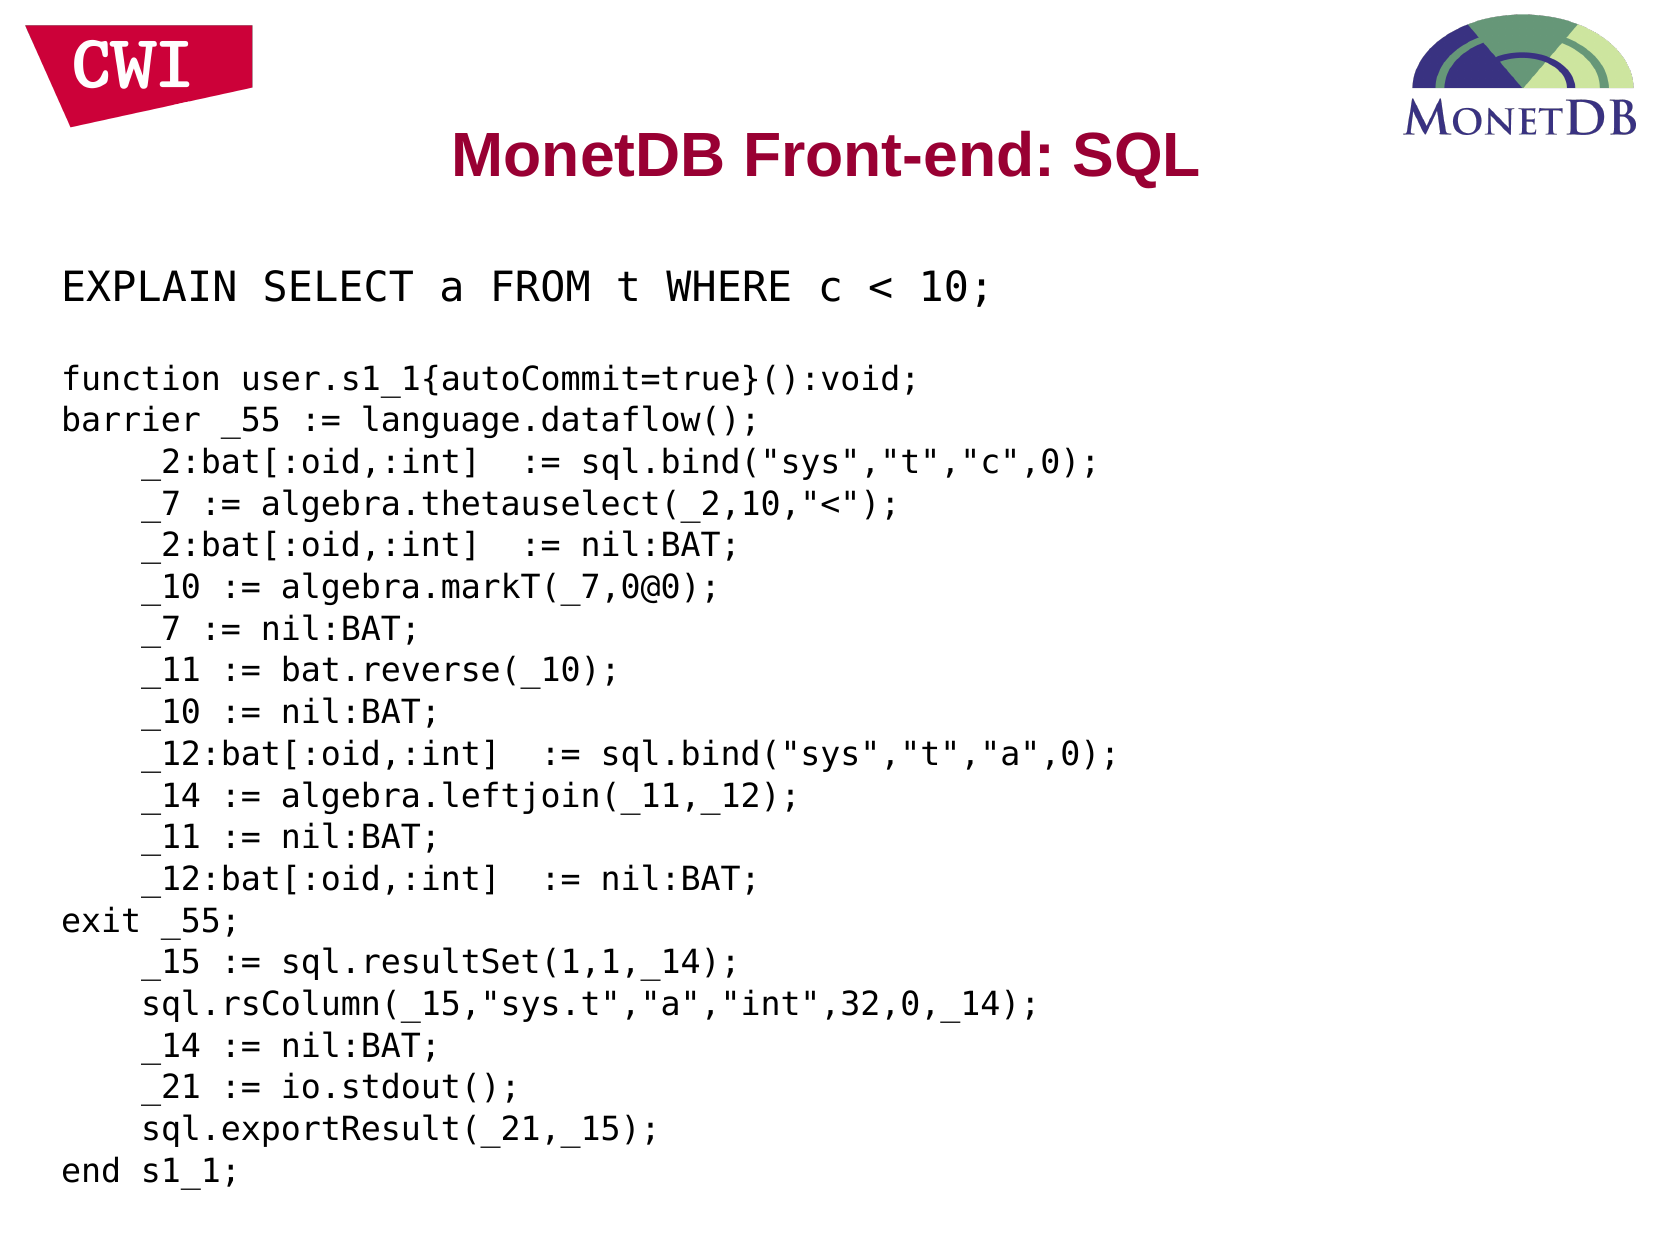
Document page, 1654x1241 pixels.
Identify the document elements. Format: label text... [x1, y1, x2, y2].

picture [1403, 14, 1636, 105]
list EXPLAIN SELECT a FROM t WHERE c < 10; function user.s1_1{autoCommit=true}():void; barrier _55 := language.dataflow(); _2:bat[:oid,:int] := sql.bind("sys","t","c",0); _7 := algebra.thetauselect(_2,10,"<"); _2:bat[:oid,:int] := nil:BAT; _10 := algebra.markT(_7,0@0); _7 := nil:BAT; _11 := bat.reverse(_10); _10 := nil:BAT; _12:bat[:oid,:int] := sql.bind("sys","t","a",0); _14 := algebra.leftjoin(_11,_12); _11 := nil:BAT; _12:bat[:oid,:int] := nil:BAT; exit _55; _15 := sql.resultSet(1,1,_14); sql.rsColumn(_15,"sys.t","a","int",32,0,_14); _14 := nil:BAT; _21 := io.stdout(); sql.exportResult(_21,_15); end s1_1; [46, 258, 1654, 1241]
picture [0, 0, 278, 105]
text_box MonetDB Front-end: SQL [0, 105, 1654, 210]
